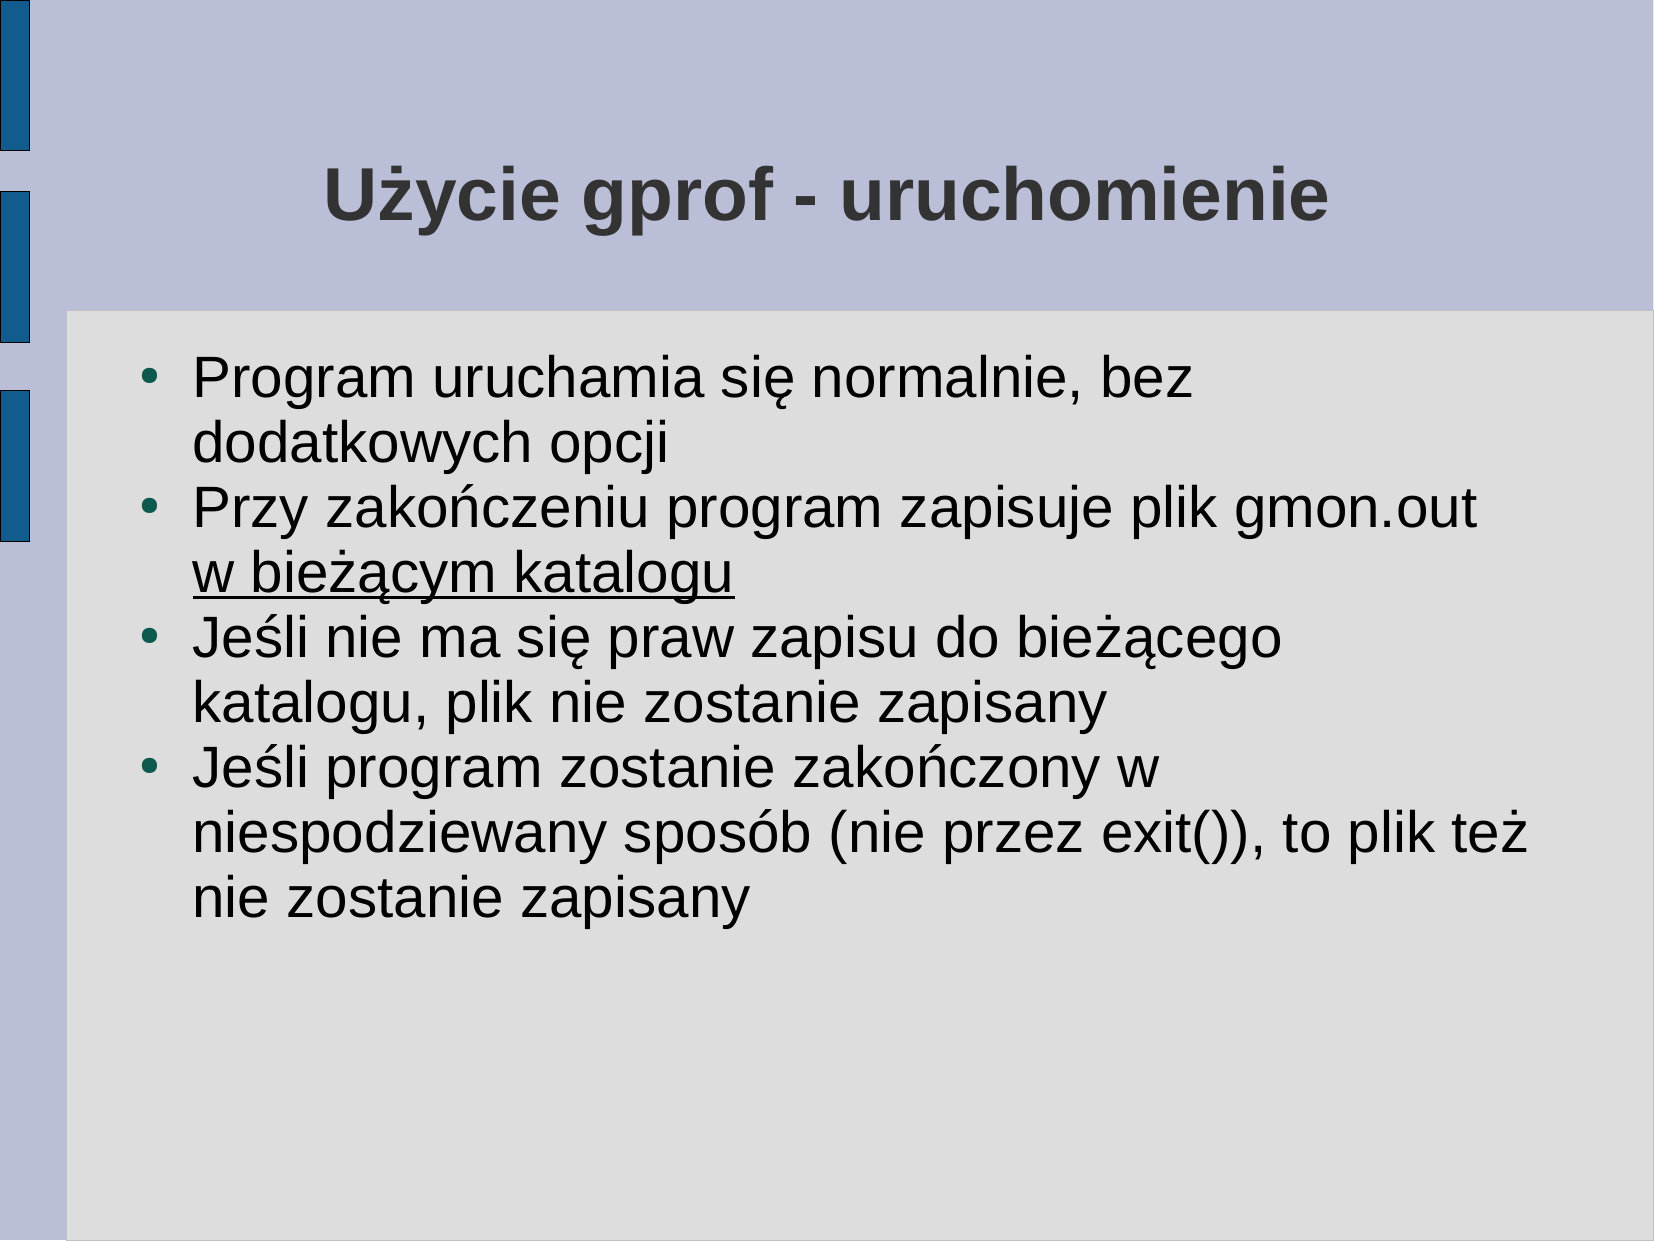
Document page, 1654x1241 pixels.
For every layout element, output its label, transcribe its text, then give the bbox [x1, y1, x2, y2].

title Użycie gprof - uruchomienie [121, 91, 1534, 299]
list Program uruchamia się normalnie, bez dodatkowych opcji Przy zakończeniu program zapisuje plik gmon.out w bieżącym katalogu Jeśli nie ma się praw zapisu do bieżącego katalogu, plik nie zostanie zapisany Jeśli program zostanie zakończony w niespodziewany sposób (nie przez exit()), to plik też nie zostanie zapisany [121, 344, 1534, 1127]
